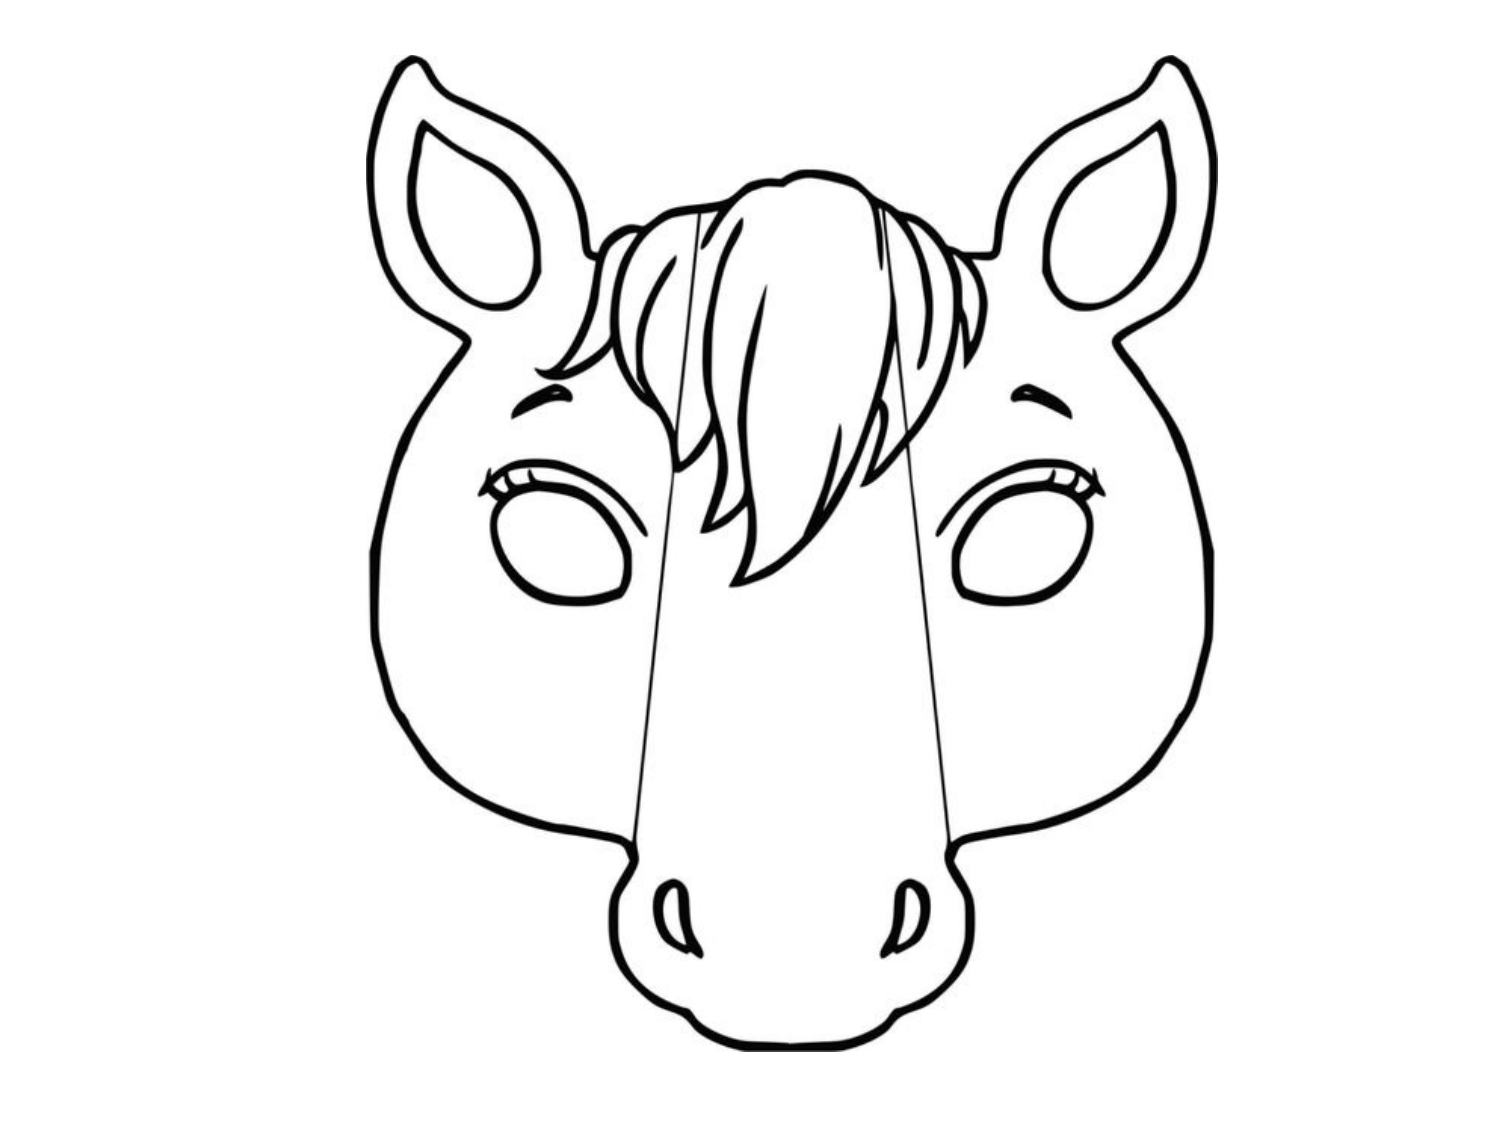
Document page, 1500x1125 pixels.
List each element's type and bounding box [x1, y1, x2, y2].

picture [366, 55, 1218, 1052]
